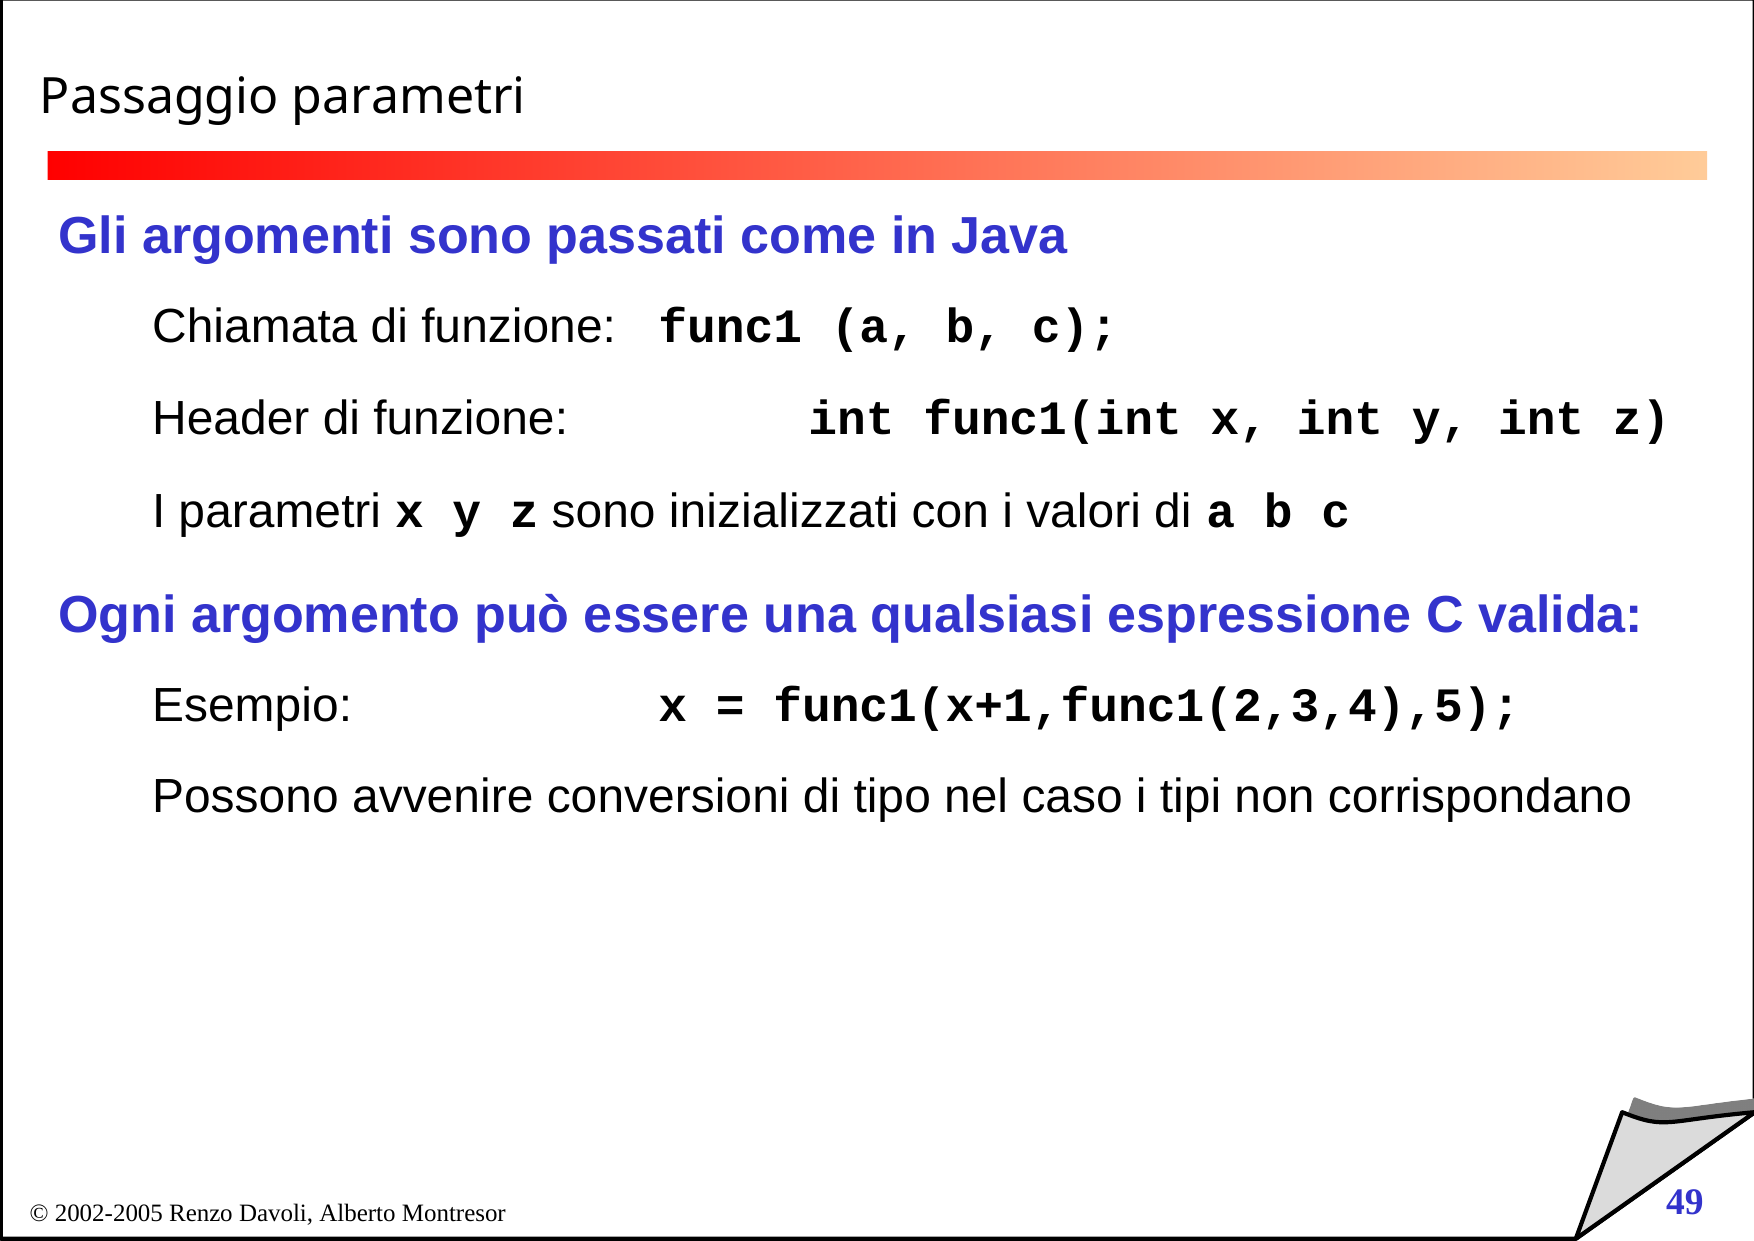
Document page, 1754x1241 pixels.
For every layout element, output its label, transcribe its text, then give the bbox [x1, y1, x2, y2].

list Gli argomenti sono passati come in Java Chiamata di funzione: func1 (a, b, c); Header di funzione: int func1(int x, int y, int z) I parametri x y z sono inizializzati con i valori di a b c Ogni argomento può essere una qualsiasi espressione C valida: Esempio: x = func1(x+1,func1(2,3,4),5); Possono avvenire conversioni di tipo nel caso i tipi non corrispondano [58, 206, 1696, 968]
text_box main [750, 151, 754, 179]
title Passaggio parametri [40, 49, 1714, 144]
